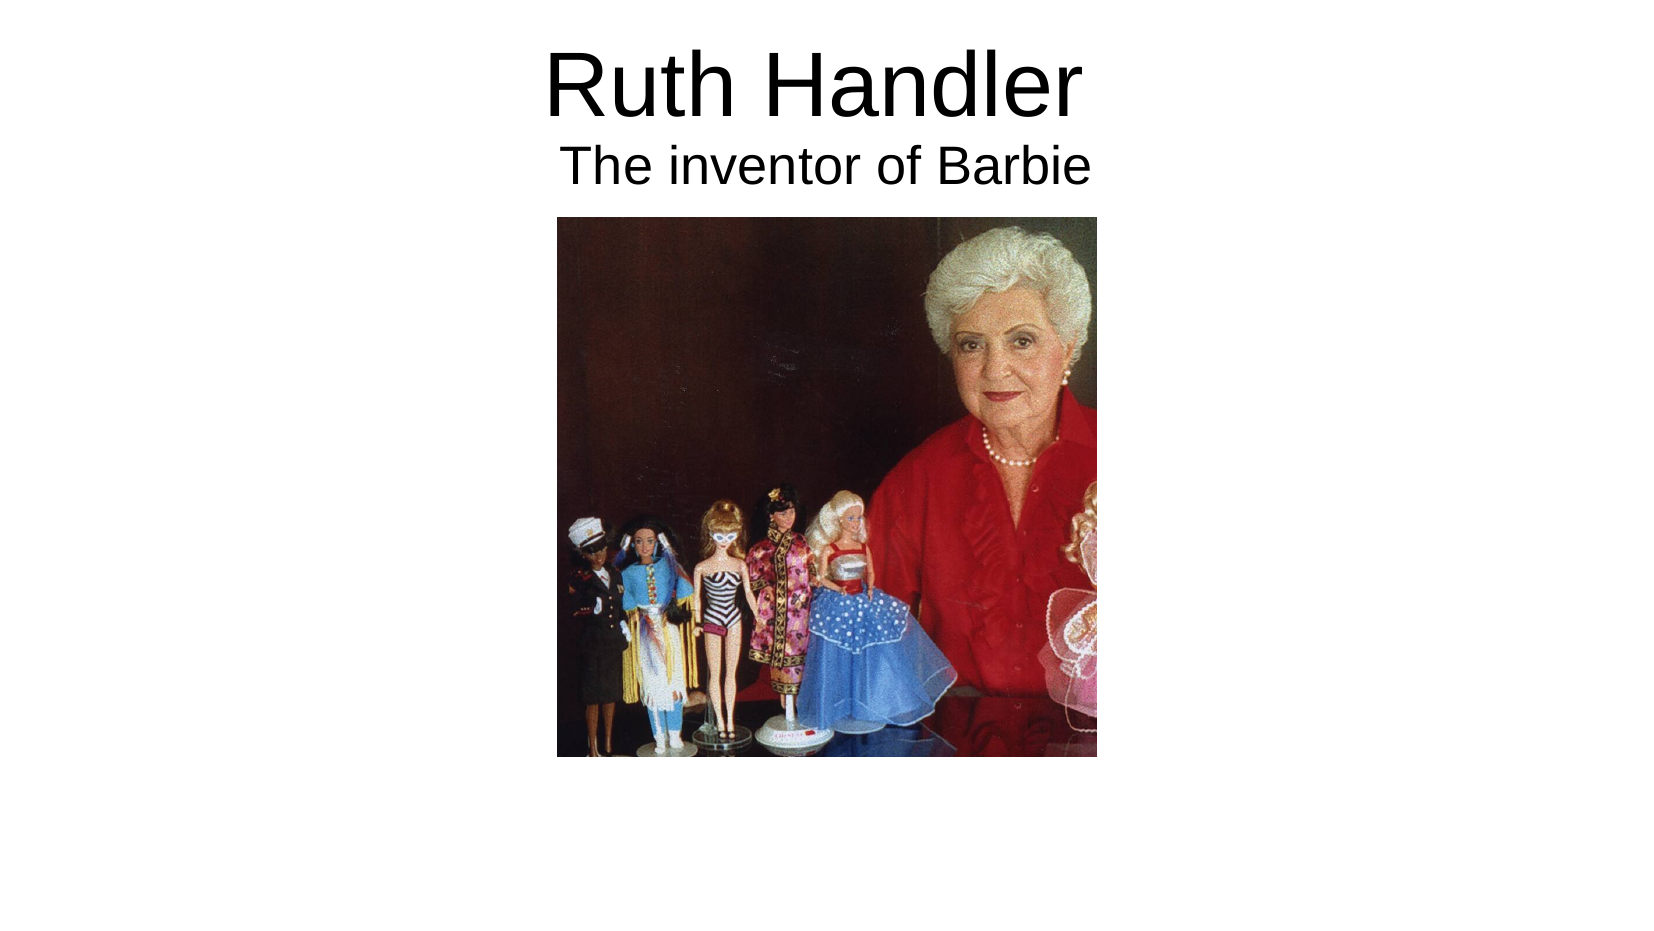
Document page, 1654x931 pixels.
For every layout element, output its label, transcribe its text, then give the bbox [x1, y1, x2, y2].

title Ruth Handler The inventor of Barbie [82, 33, 1571, 197]
picture [557, 217, 1097, 758]
